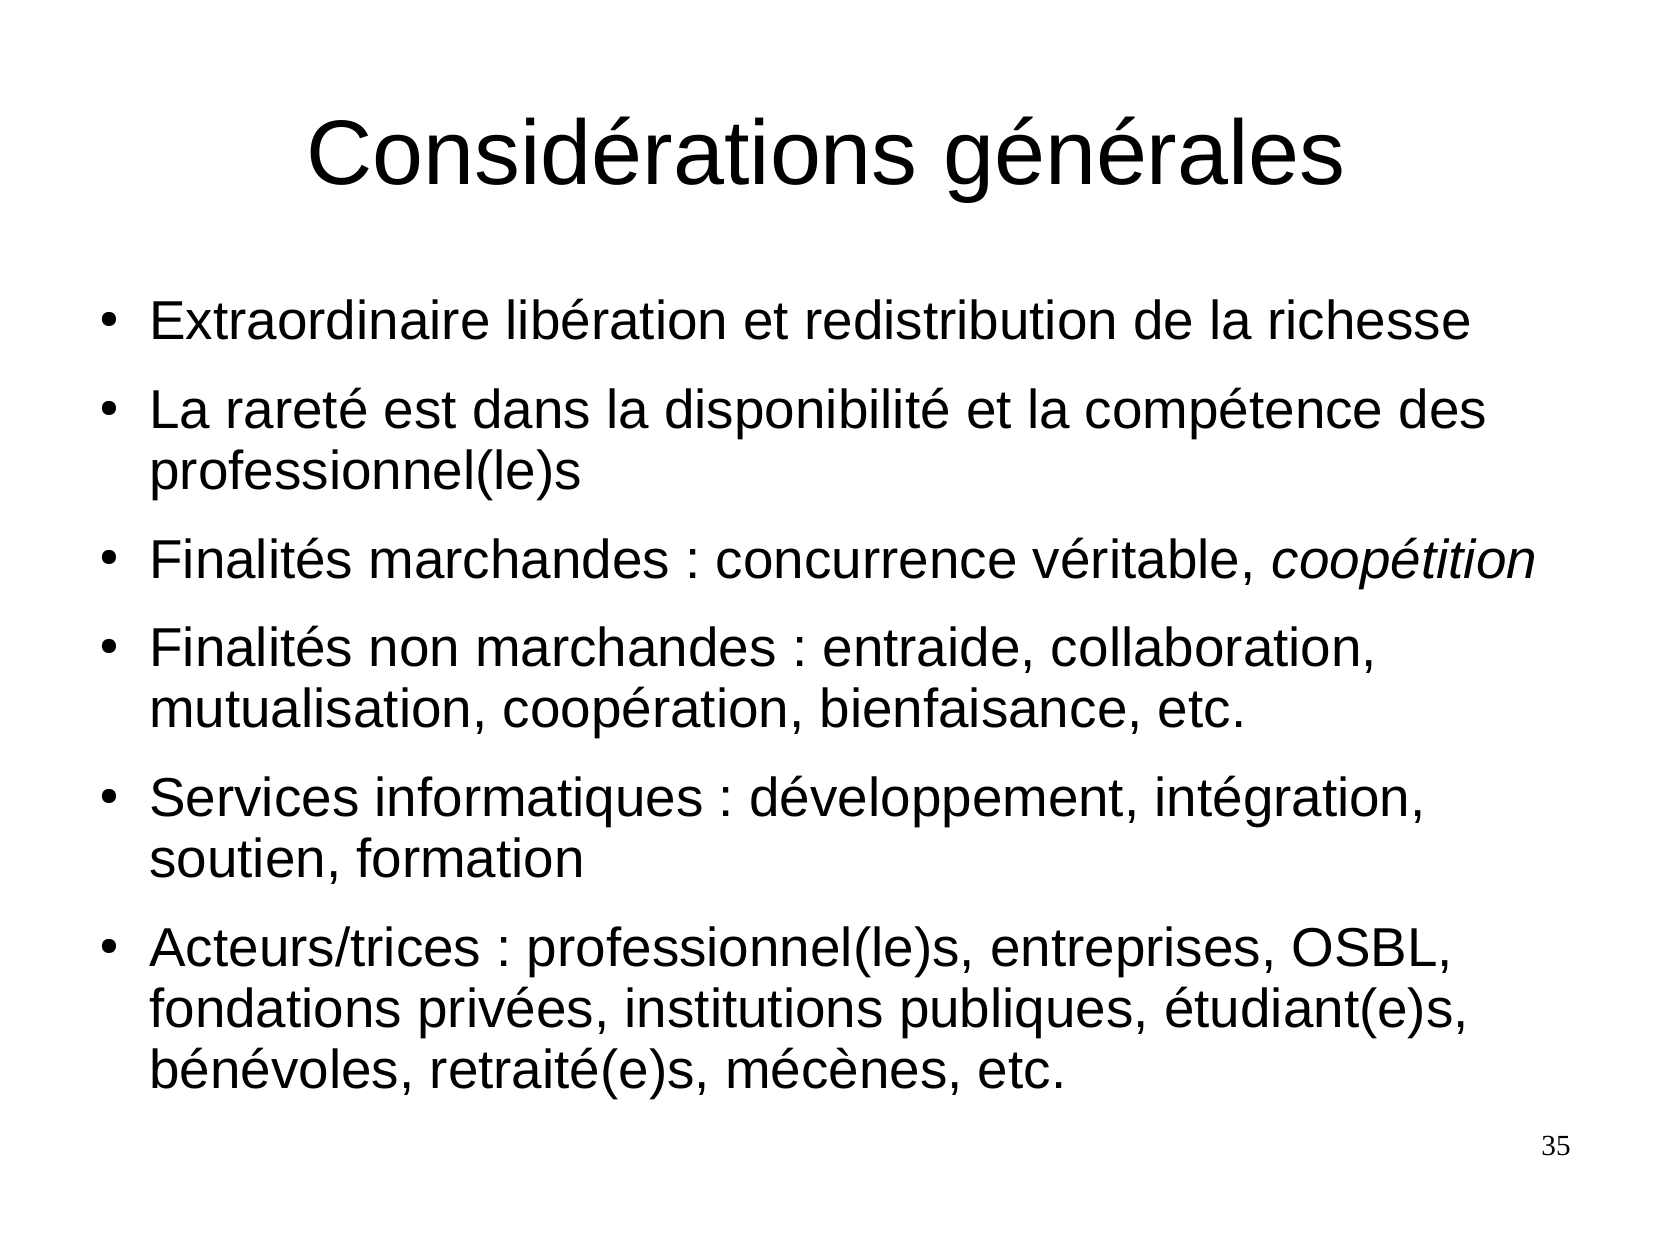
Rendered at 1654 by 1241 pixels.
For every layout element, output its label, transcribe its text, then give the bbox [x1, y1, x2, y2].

title Considérations générales [82, 49, 1571, 257]
list Extraordinaire libération et redistribution de la richesse La rareté est dans la disponibilité et la compétence des professionnel(le)s Finalités marchandes : concurrence véritable, coopétition Finalités non marchandes : entraide, collaboration, mutualisation, coopération, bienfaisance, etc. Services informatiques : développement, intégration, soutien, formation Acteurs/trices : professionnel(le)s, entreprises, OSBL, fondations privées, institutions publiques, étudiant(e)s, bénévoles, retraité(e)s, mécènes, etc. [82, 290, 1538, 1123]
